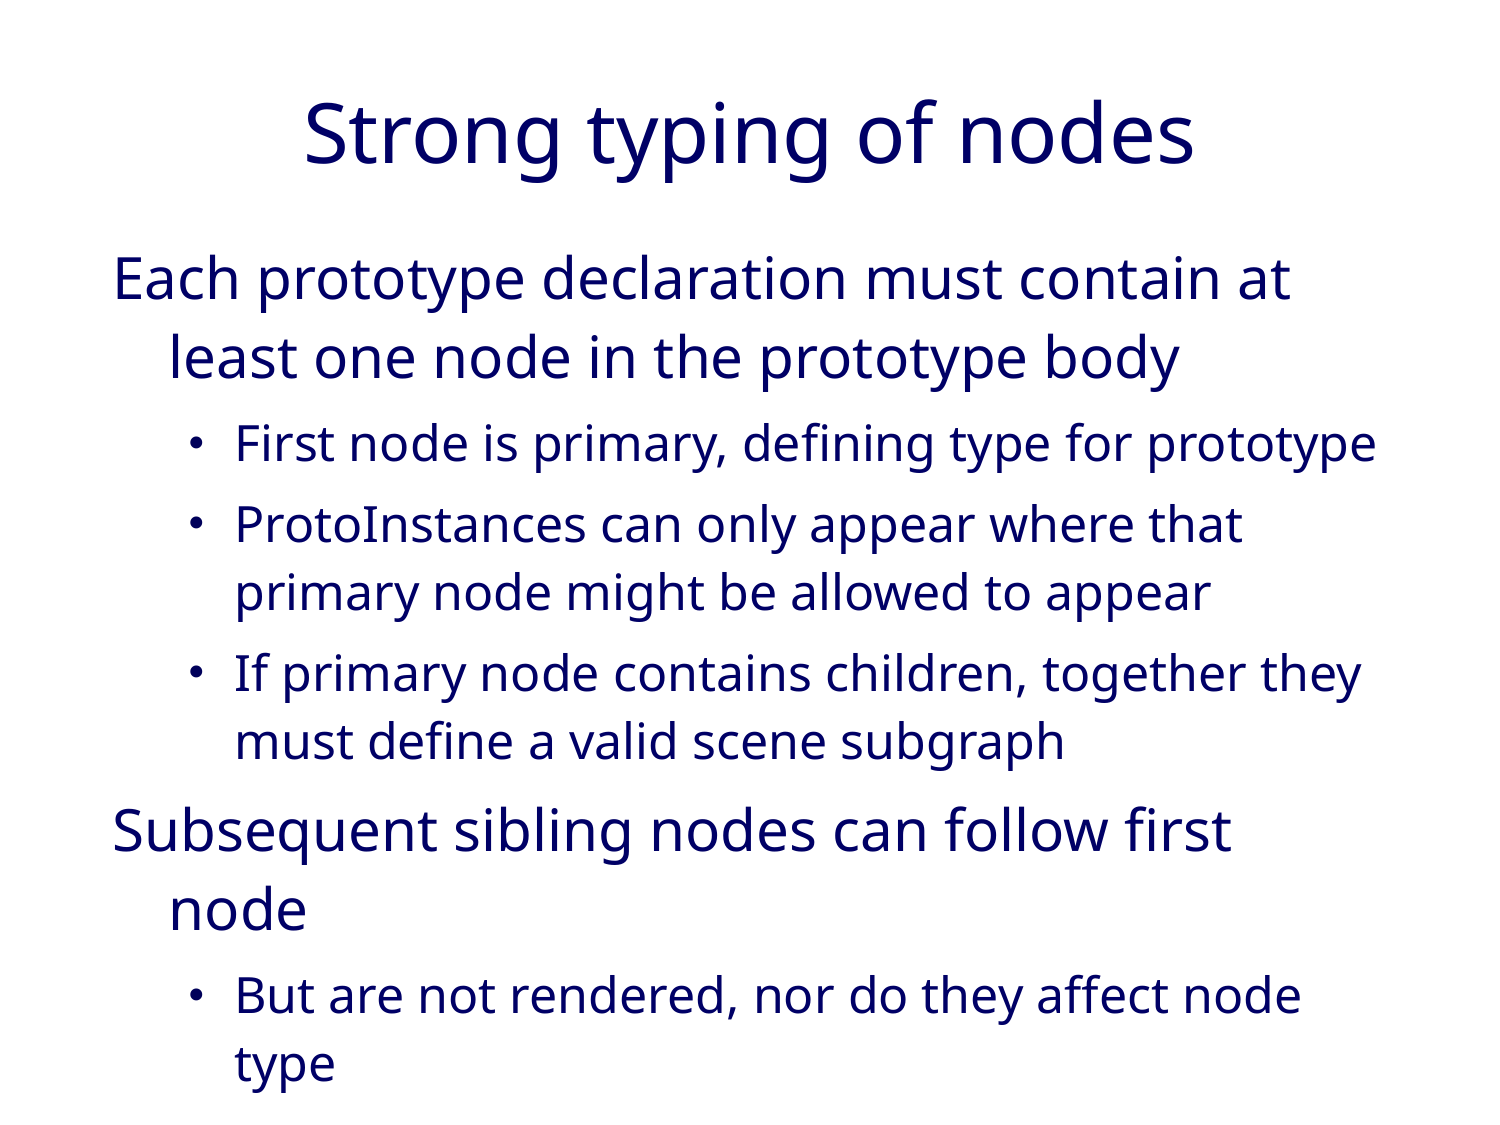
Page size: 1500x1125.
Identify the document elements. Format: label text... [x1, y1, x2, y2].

title Strong typing of nodes [112, 44, 1388, 218]
list Each prototype declaration must contain at least one node in the prototype body First node is primary, defining type for prototype ProtoInstances can only appear where that primary node might be allowed to appear If primary node contains children, together they must define a valid scene subgraph Subsequent sibling nodes can follow first node But are not rendered, nor do they affect node type Thus prototype instances remain strongly typed Any errors are discoverable before run time [112, 237, 1388, 1033]
